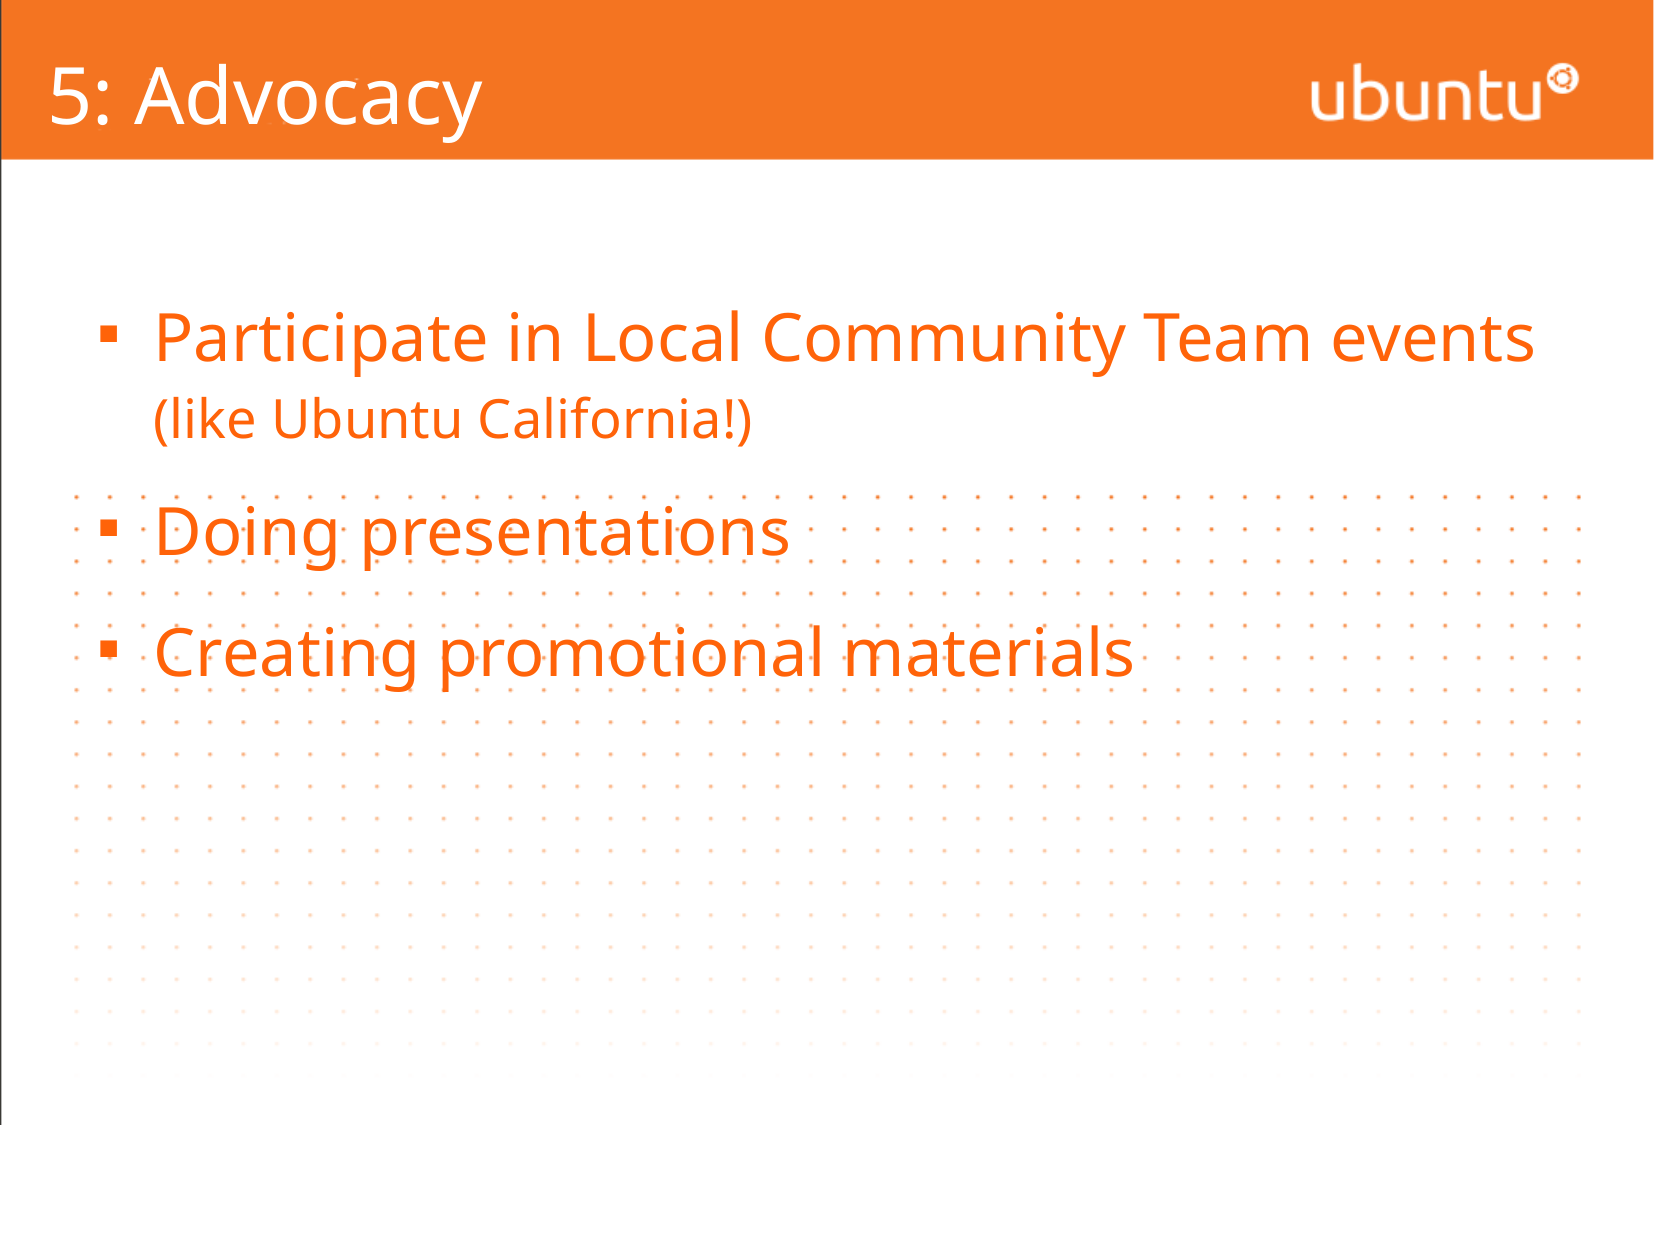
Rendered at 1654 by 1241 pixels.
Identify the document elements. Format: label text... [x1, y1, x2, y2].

title 5: Advocacy [47, 29, 1276, 158]
picture [0, 0, 1654, 1125]
list Participate in Local Community Team events (like Ubuntu California!) Doing presentations Creating promotional materials [82, 290, 1571, 1010]
